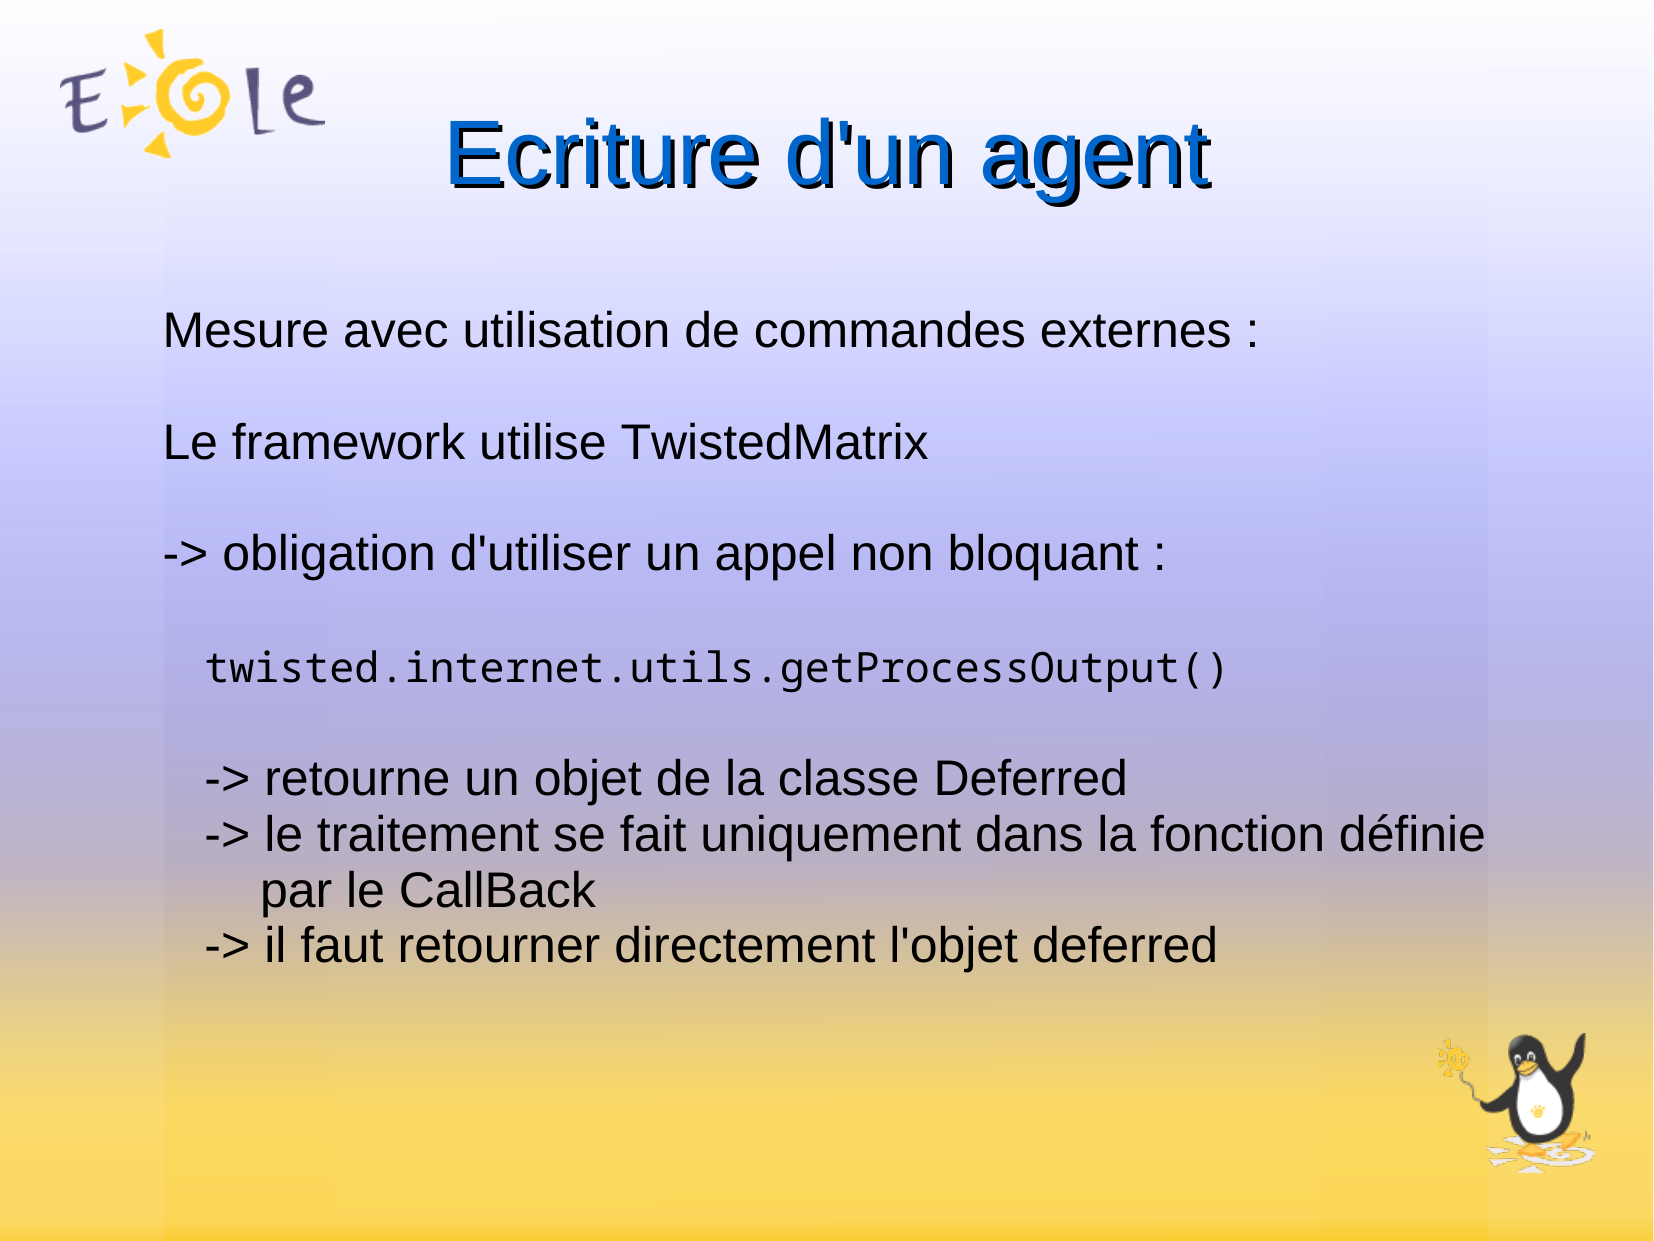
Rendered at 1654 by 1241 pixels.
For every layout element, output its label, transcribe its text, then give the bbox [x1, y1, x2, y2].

picture [0, 0, 1654, 1241]
text_box Mesure avec utilisation de commandes externes : Le framework utilise TwistedMatrix -> obligation d'utiliser un appel non bloquant : twisted.internet.utils.getProcessOutput() -> retourne un objet de la classe Deferred -> le traitement se fait uniquement dans la fonction définie par le CallBack -> il faut retourner directement l'objet deferred [147, 295, 1536, 1117]
title Ecriture d'un agent [82, 49, 1571, 257]
